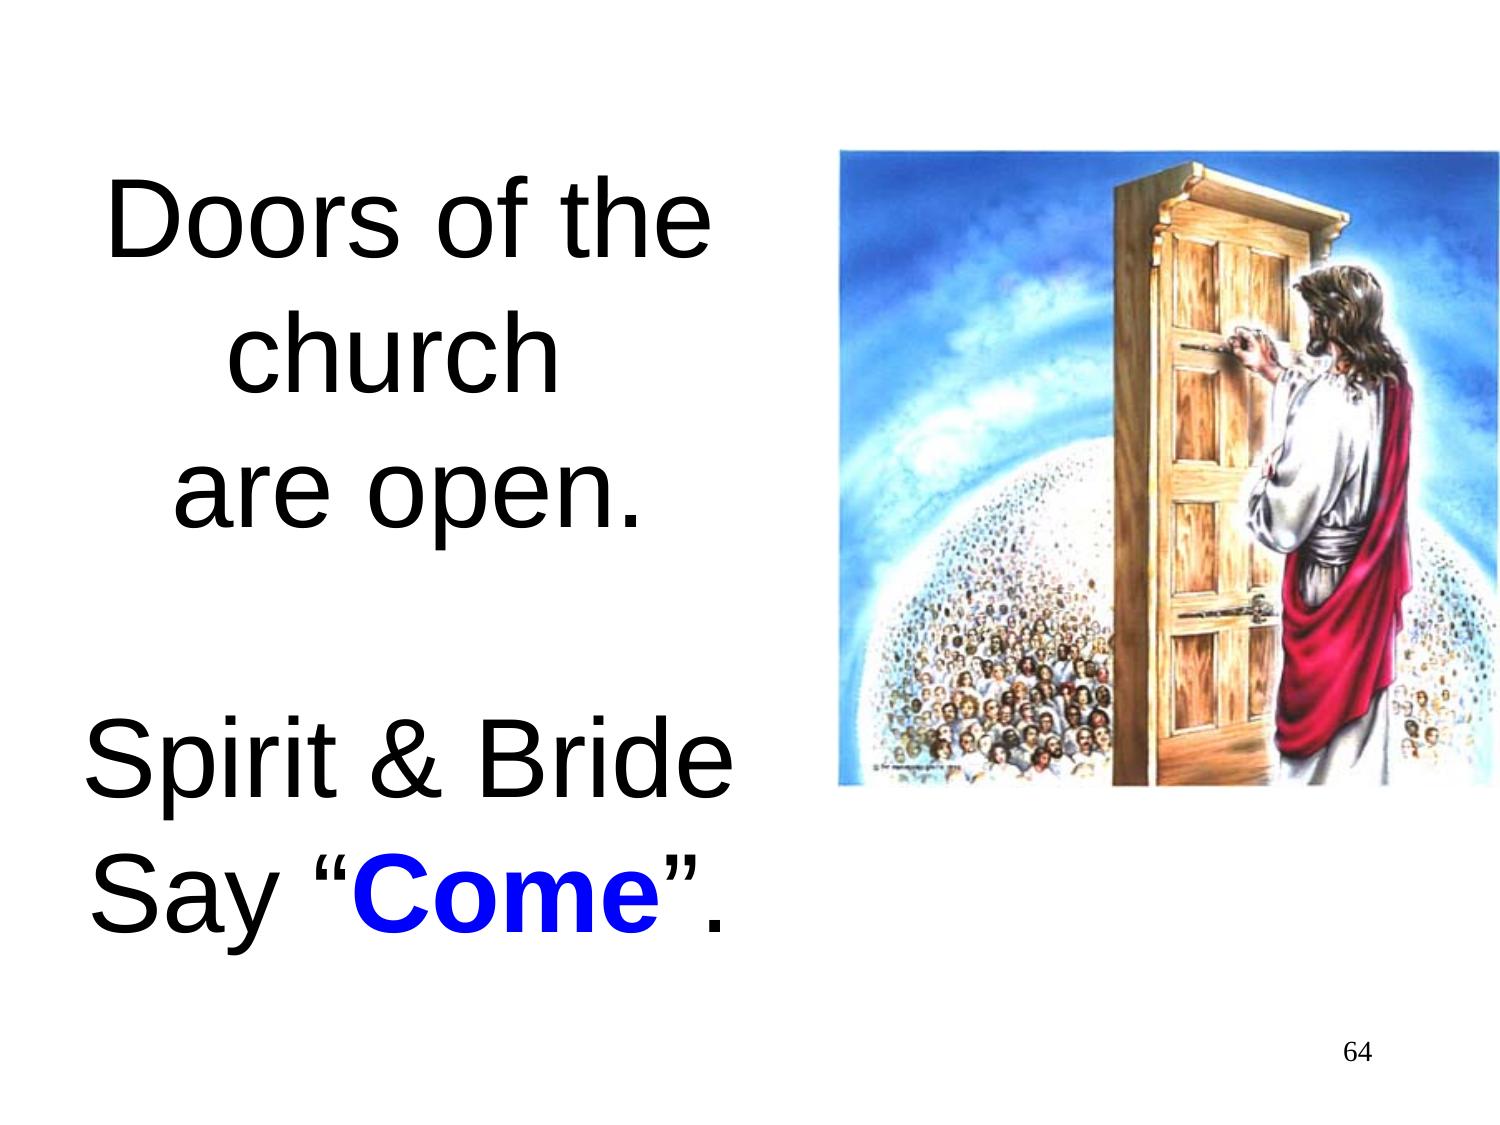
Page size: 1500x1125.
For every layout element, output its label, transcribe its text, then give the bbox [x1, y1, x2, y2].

list [37, 62, 825, 963]
picture [0, 0, 1500, 1125]
text_box Doors of the church are open. Spirit & Bride Say “Come”. [0, 137, 819, 963]
text_box <number> [1074, 1025, 1388, 1101]
